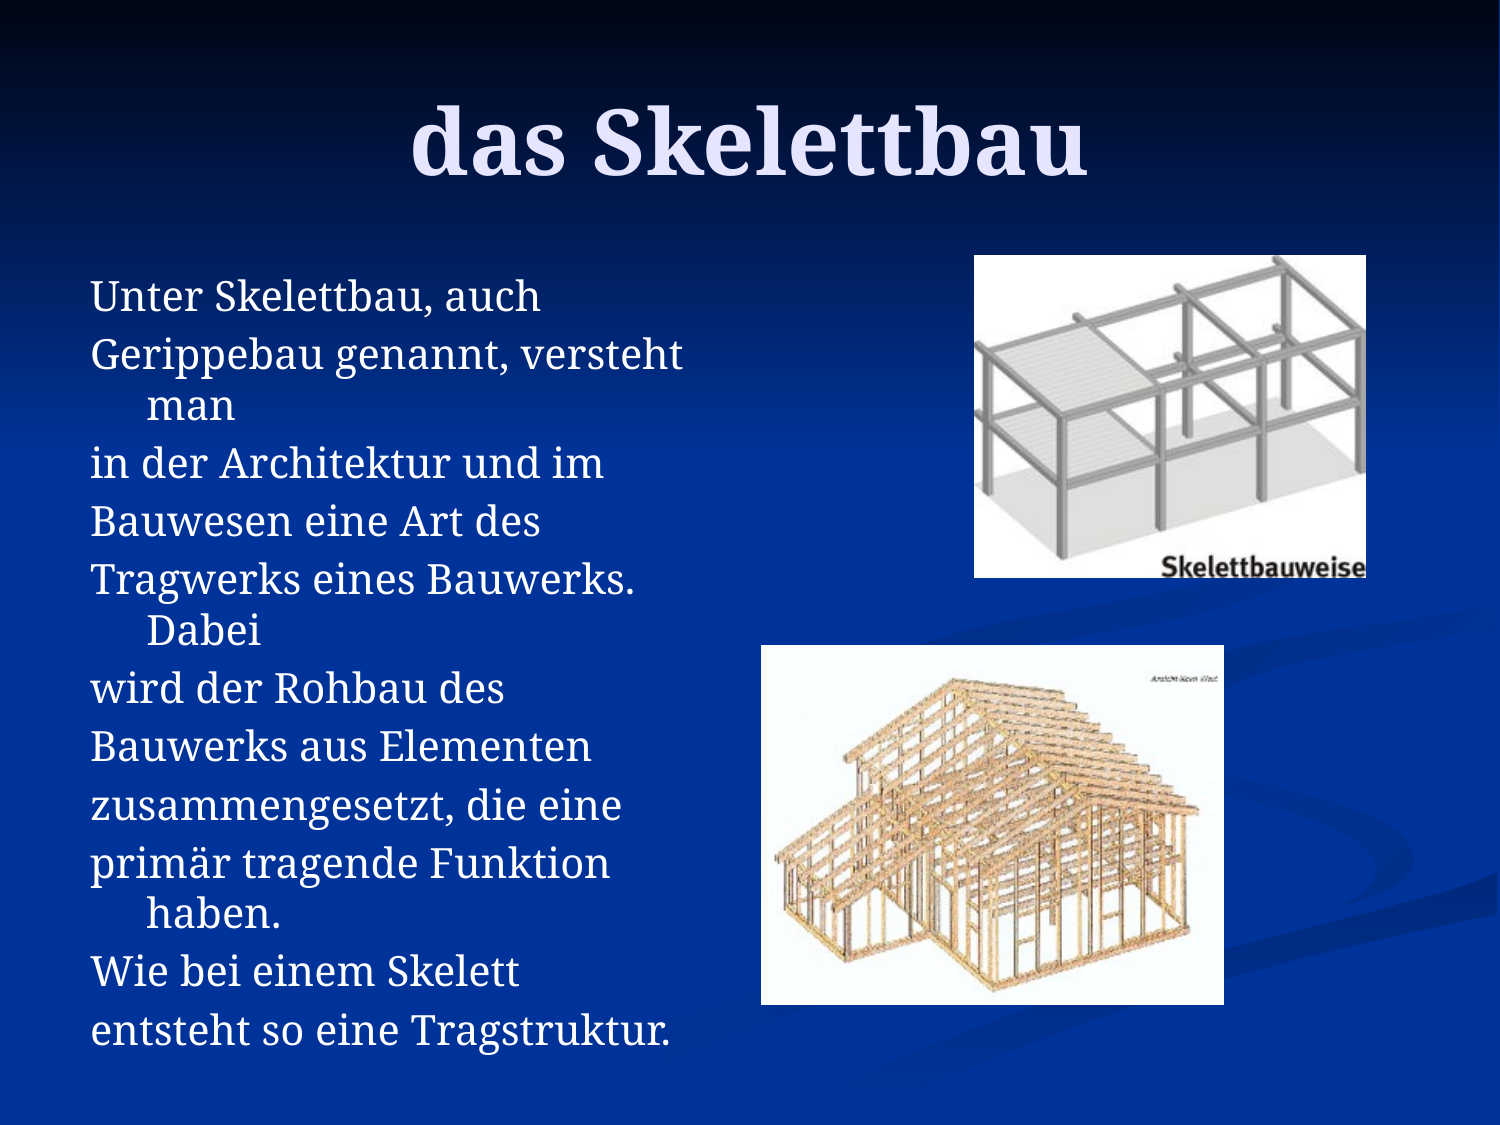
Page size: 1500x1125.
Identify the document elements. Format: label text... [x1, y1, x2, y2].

picture [974, 255, 1366, 578]
title das Skelettbau [75, 45, 1425, 233]
list Unter Skelettbau, auch Gerippebau genannt, versteht man in der Architektur und im Bauwesen eine Art des Tragwerks eines Bauwerks. Dabei wird der Rohbau des Bauwerks aus Elementen zusammengesetzt, die eine primär tragende Funktion haben. Wie bei einem Skelett entsteht so eine Tragstruktur. [75, 262, 738, 1005]
picture [761, 645, 1224, 1005]
